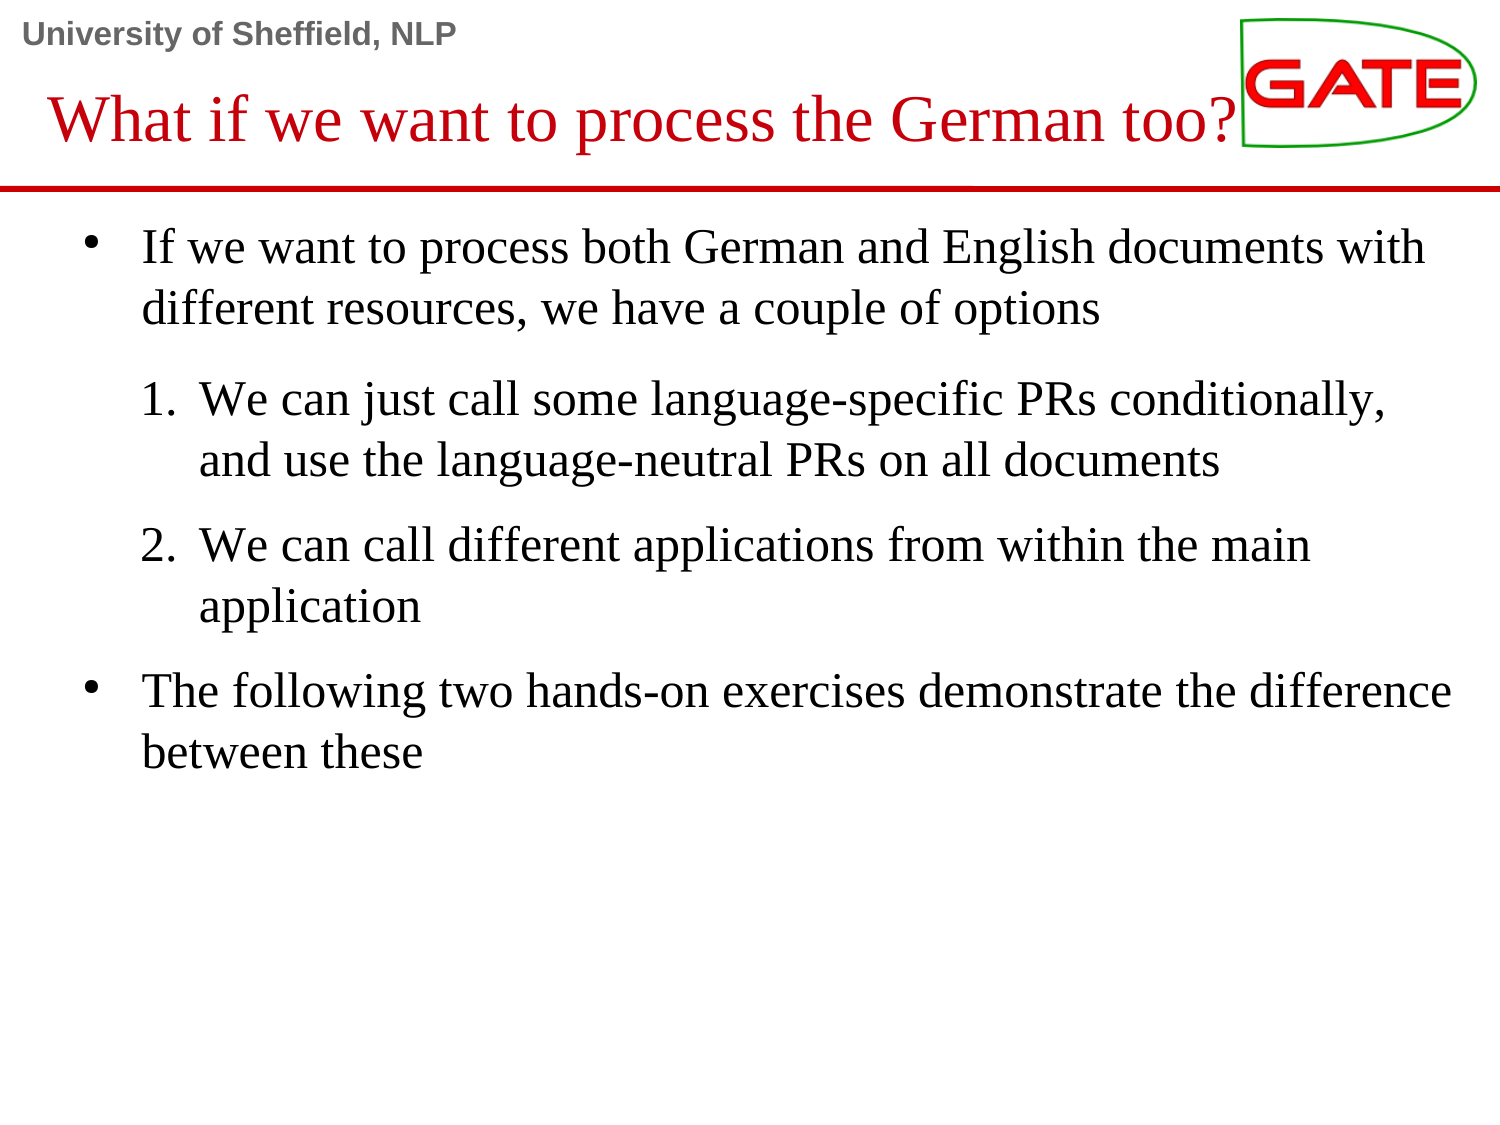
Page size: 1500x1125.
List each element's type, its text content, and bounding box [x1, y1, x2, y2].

picture [1240, 18, 1477, 148]
list If we want to process both German and English documents with different resources, we have a couple of options We can just call some language-specific PRs conditionally, and use the language-neutral PRs on all documents We can call different applications from within the main application The following two hands-on exercises demonstrate the difference between these [82, 212, 1465, 1063]
title What if we want to process the German too? [47, 59, 1241, 180]
